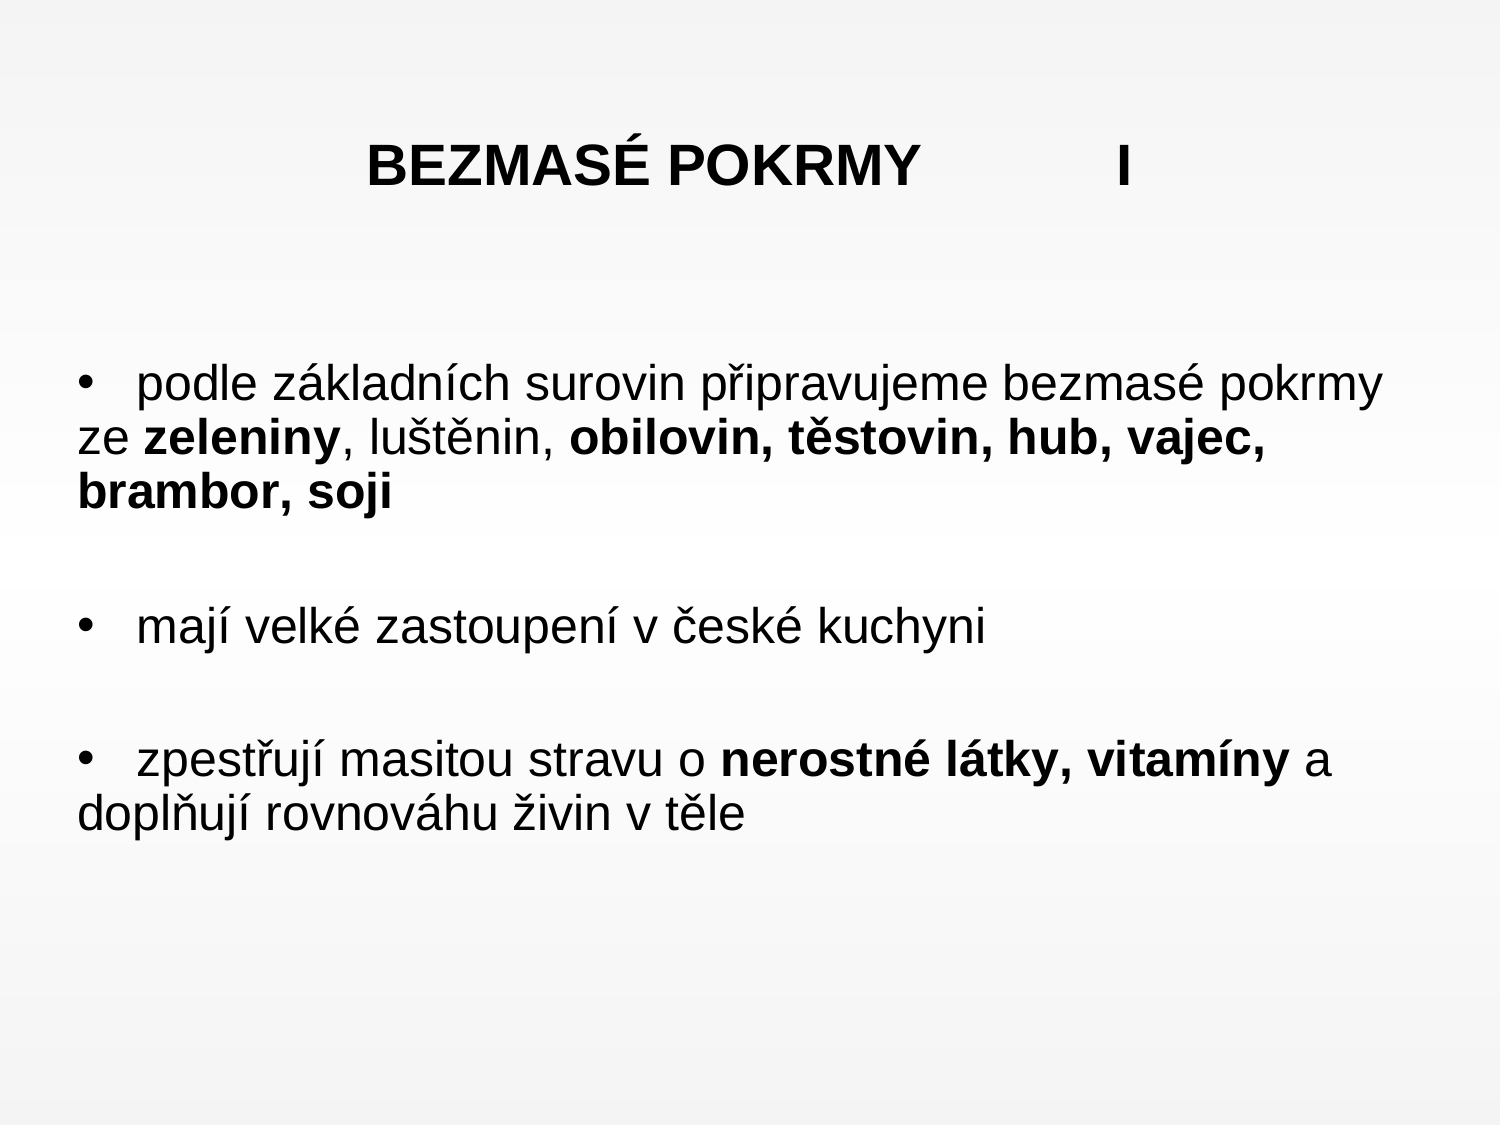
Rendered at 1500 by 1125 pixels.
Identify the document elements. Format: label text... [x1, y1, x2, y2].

subtitle podle základních surovin připravujeme bezmasé pokrmy ze zeleniny, luštěnin, obilovin, těstovin, hub, vajec, brambor, soji mají velké zastoupení v české kuchyni zpestřují masitou stravu o nerostné látky, vitamíny a doplňují rovnováhu živin v těle [62, 350, 1450, 1026]
title BEZMASÉ POKRMY I [112, 74, 1388, 250]
